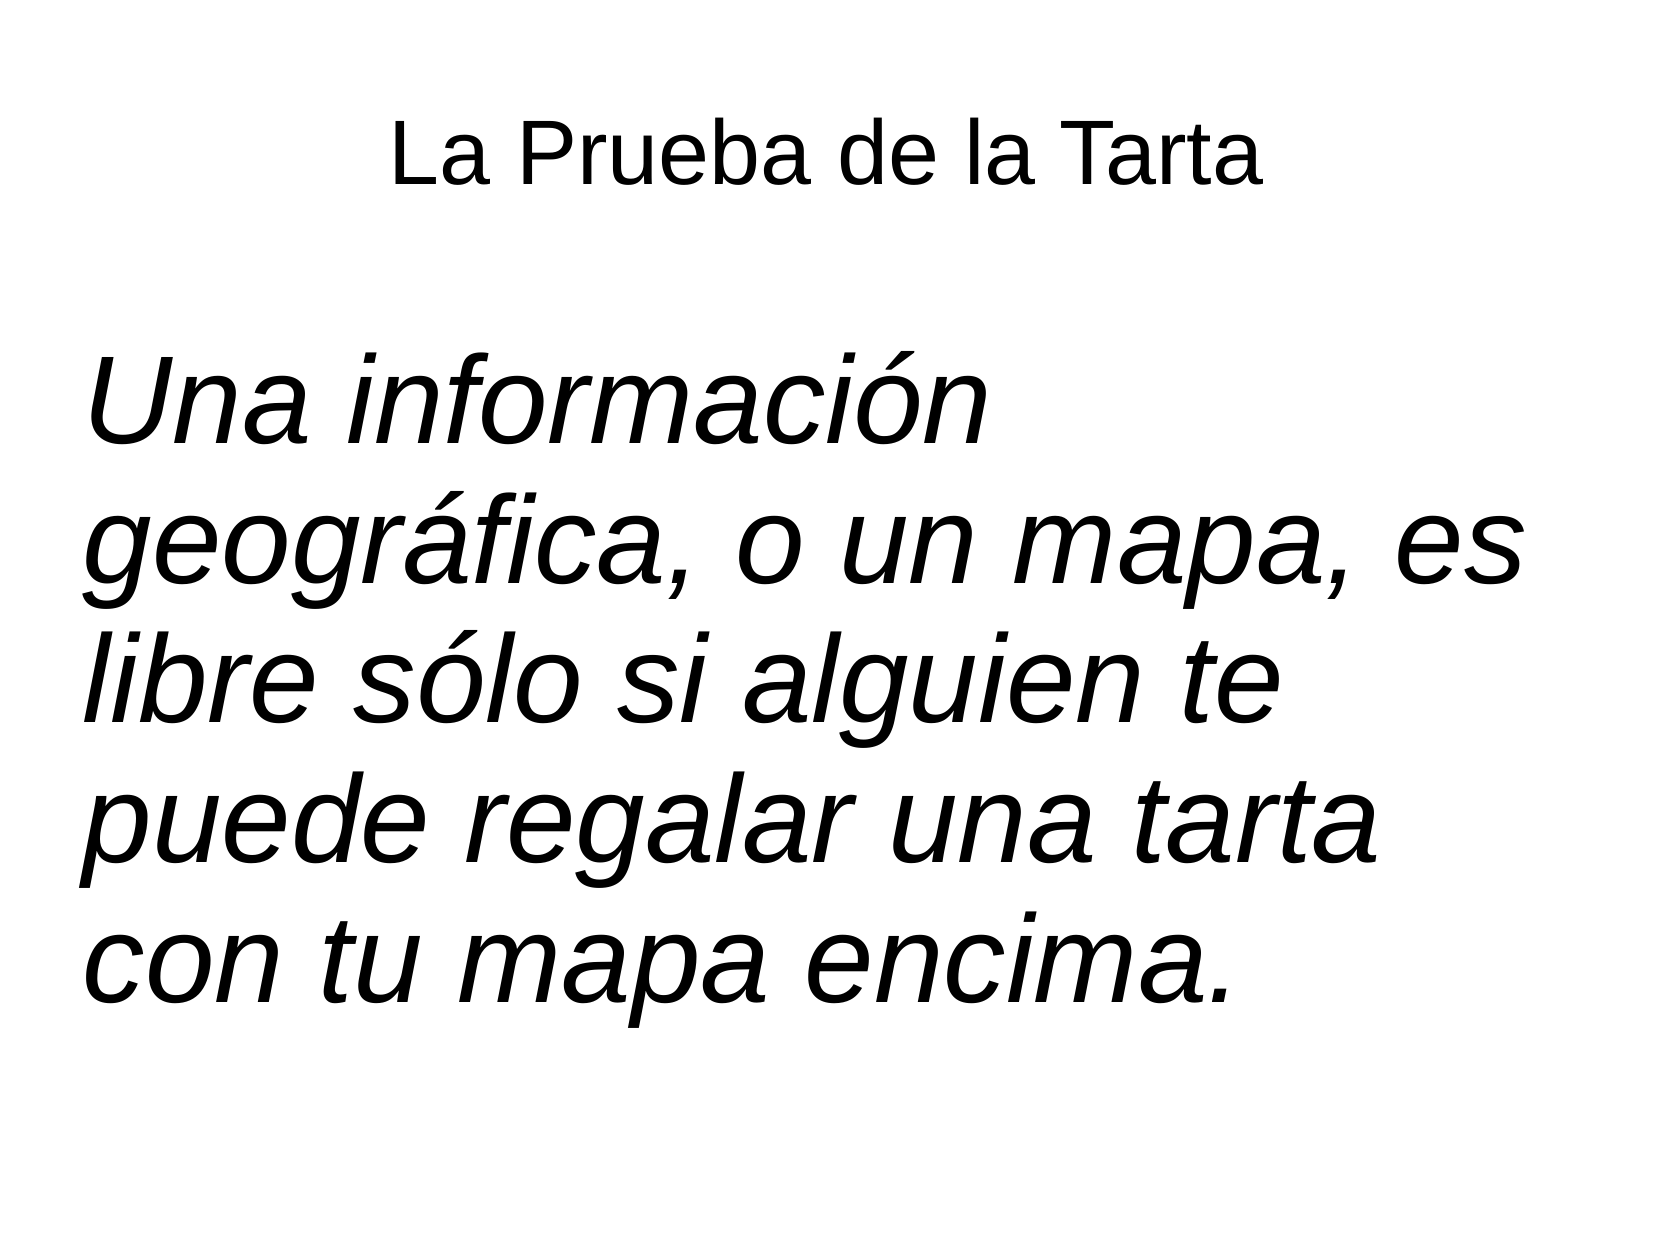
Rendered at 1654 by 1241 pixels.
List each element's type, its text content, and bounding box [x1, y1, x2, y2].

subtitle Una información geográfica, o un mapa, es libre sólo si alguien te puede regalar una tarta con tu mapa encima. [82, 330, 1571, 1030]
title La Prueba de la Tarta [82, 101, 1571, 205]
